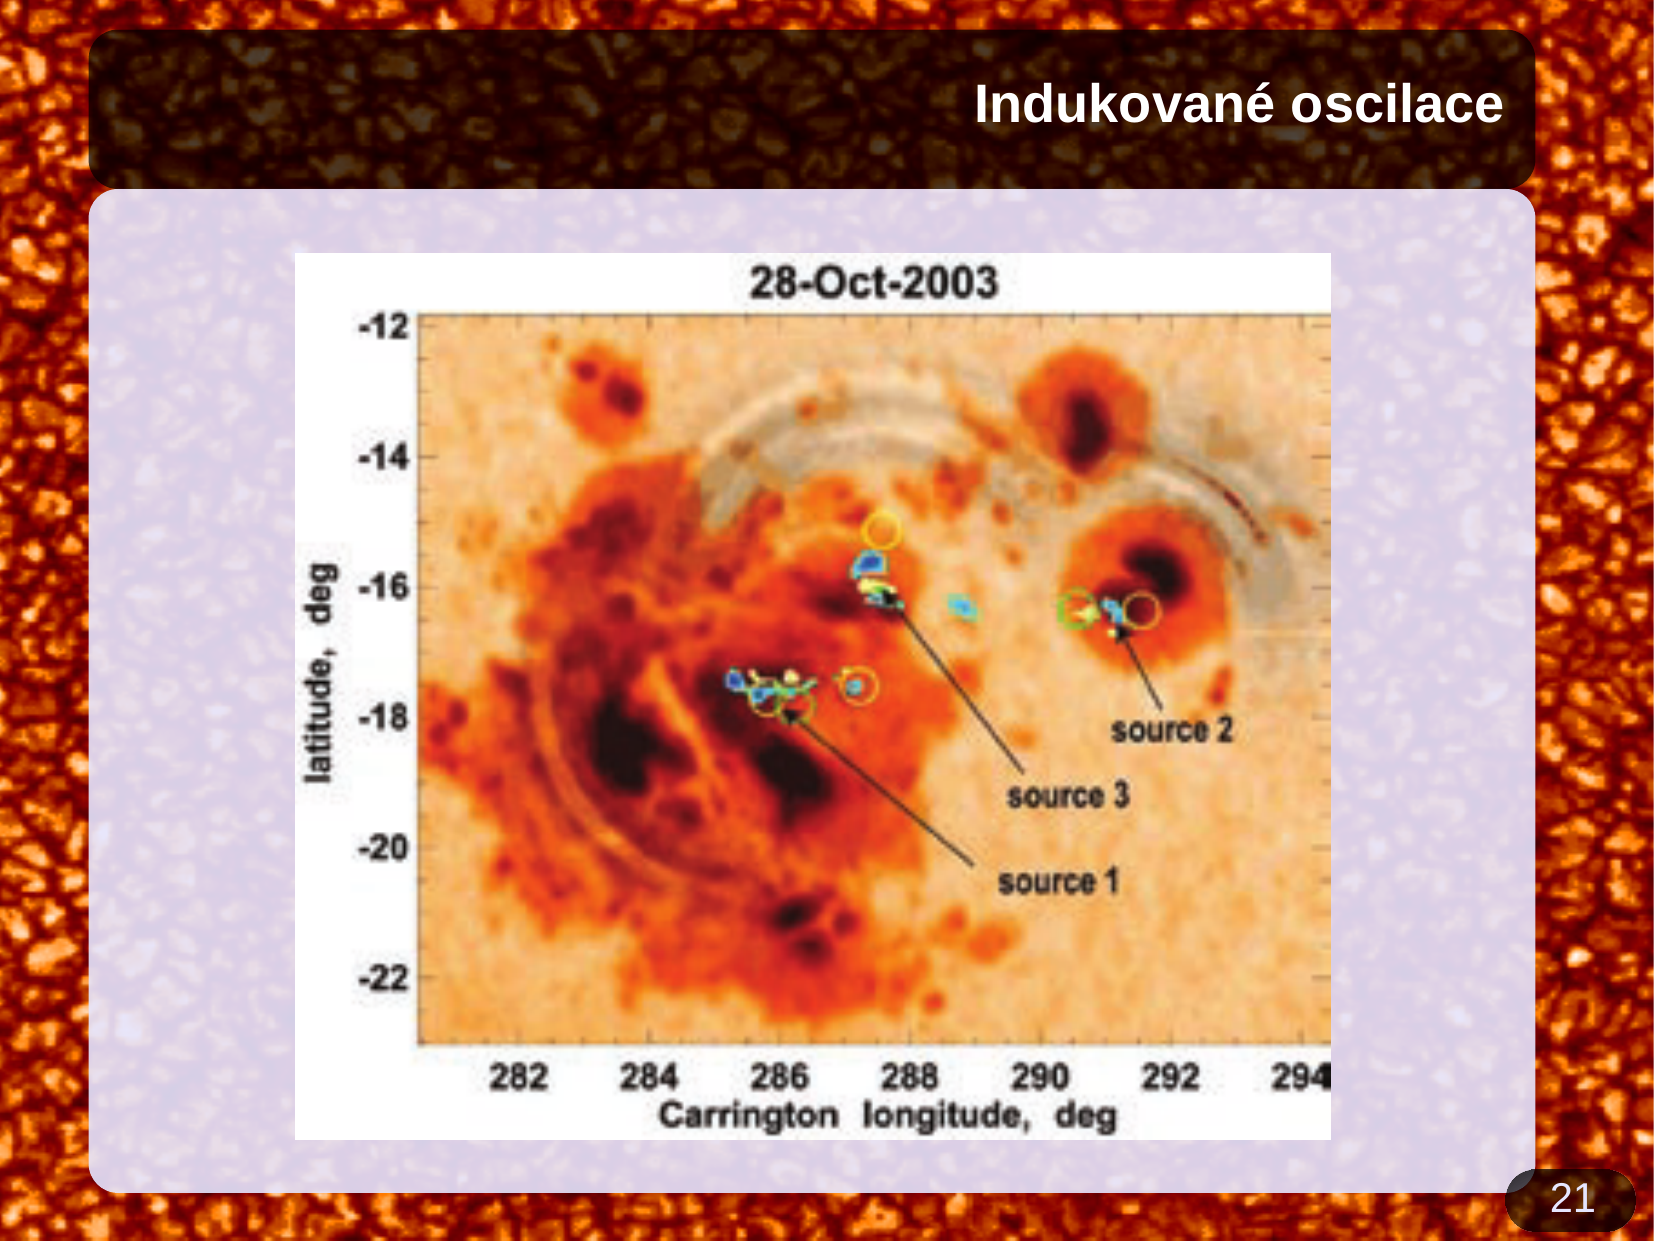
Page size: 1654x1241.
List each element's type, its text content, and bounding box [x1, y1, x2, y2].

title Indukované oscilace [118, 59, 1506, 148]
picture [0, 0, 1654, 1241]
